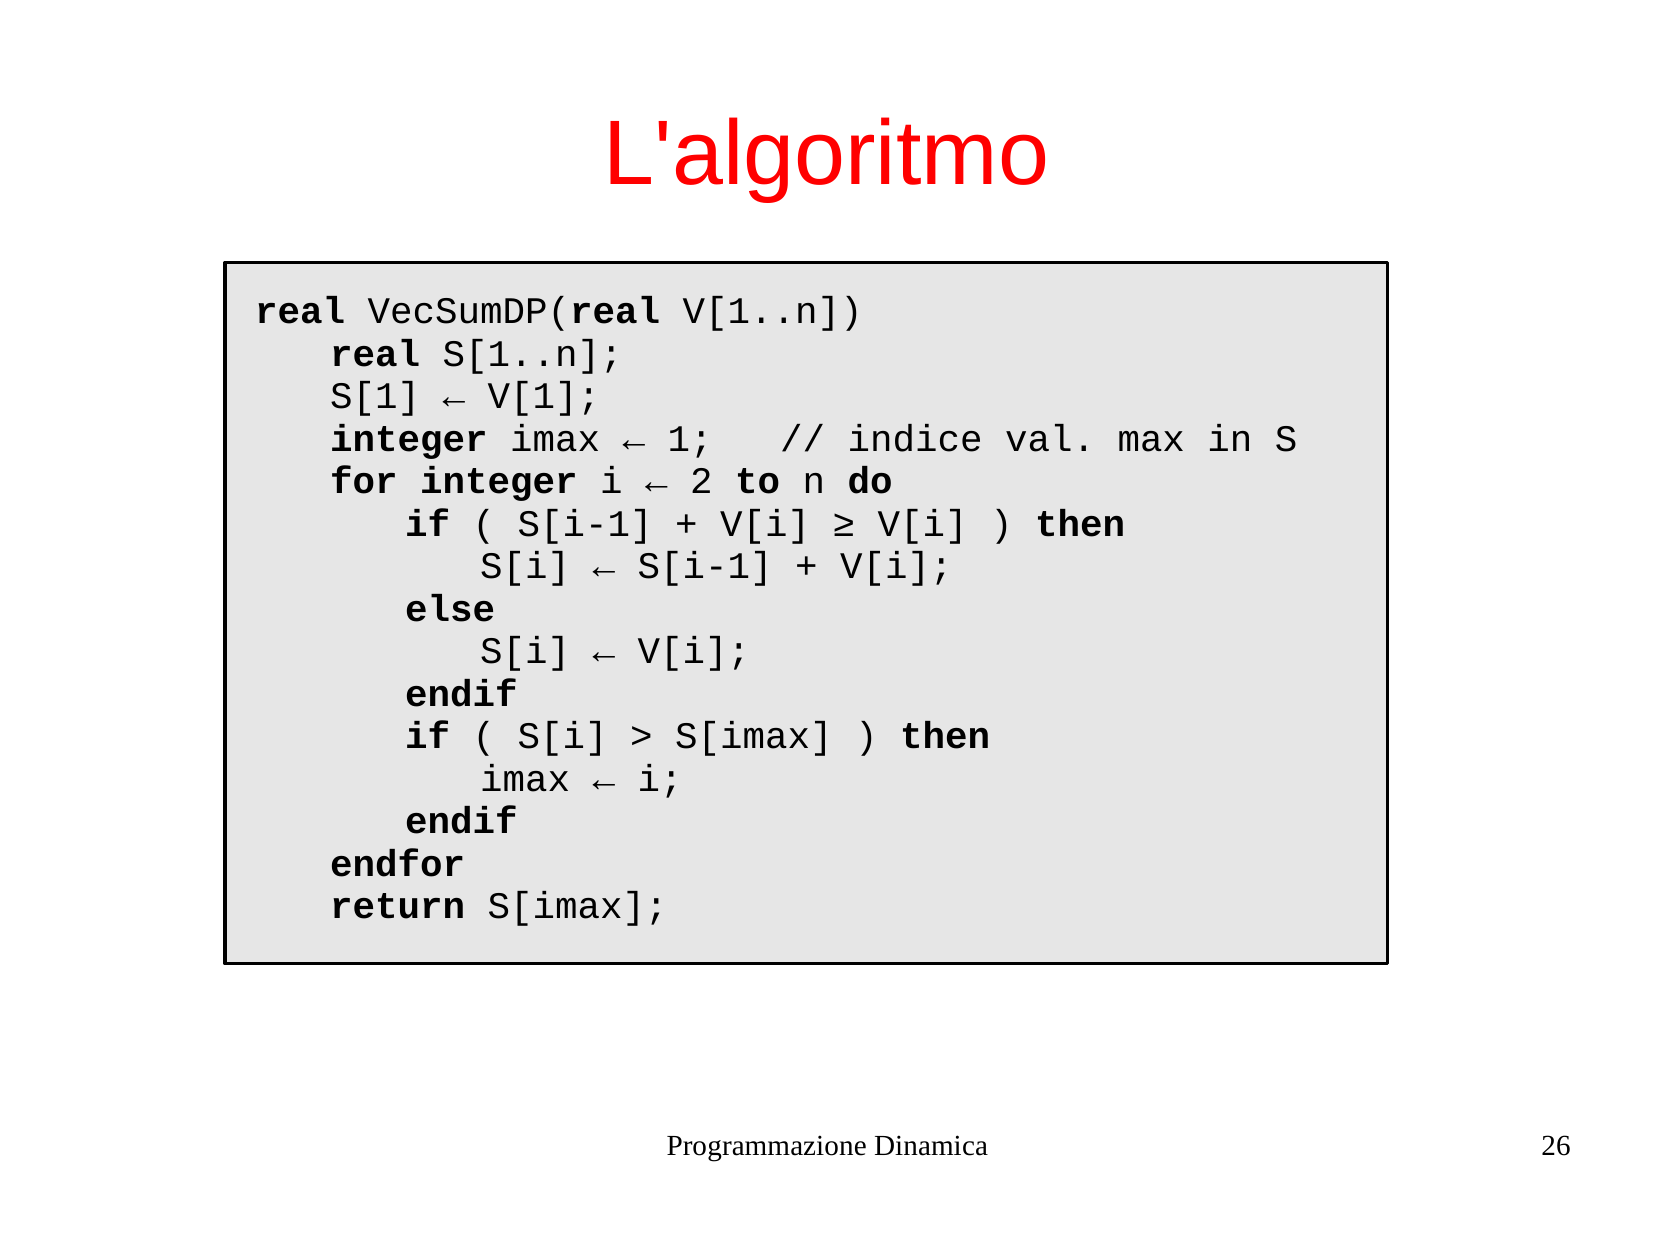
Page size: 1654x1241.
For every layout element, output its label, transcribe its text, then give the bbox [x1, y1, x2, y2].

text_box real VecSumDP(real V[1..n]) real S[1..n]; S[1] ← V[1]; integer imax ← 1; // indice val. max in S for integer i ← 2 to n do if ( S[i-1] + V[i] ≥ V[i] ) then S[i] ← S[i-1] + V[i]; else S[i] ← V[i]; endif if ( S[i] > S[imax] ) then imax ← i; endif endfor return S[imax]; [225, 262, 1388, 964]
title L'algoritmo [82, 49, 1571, 257]
